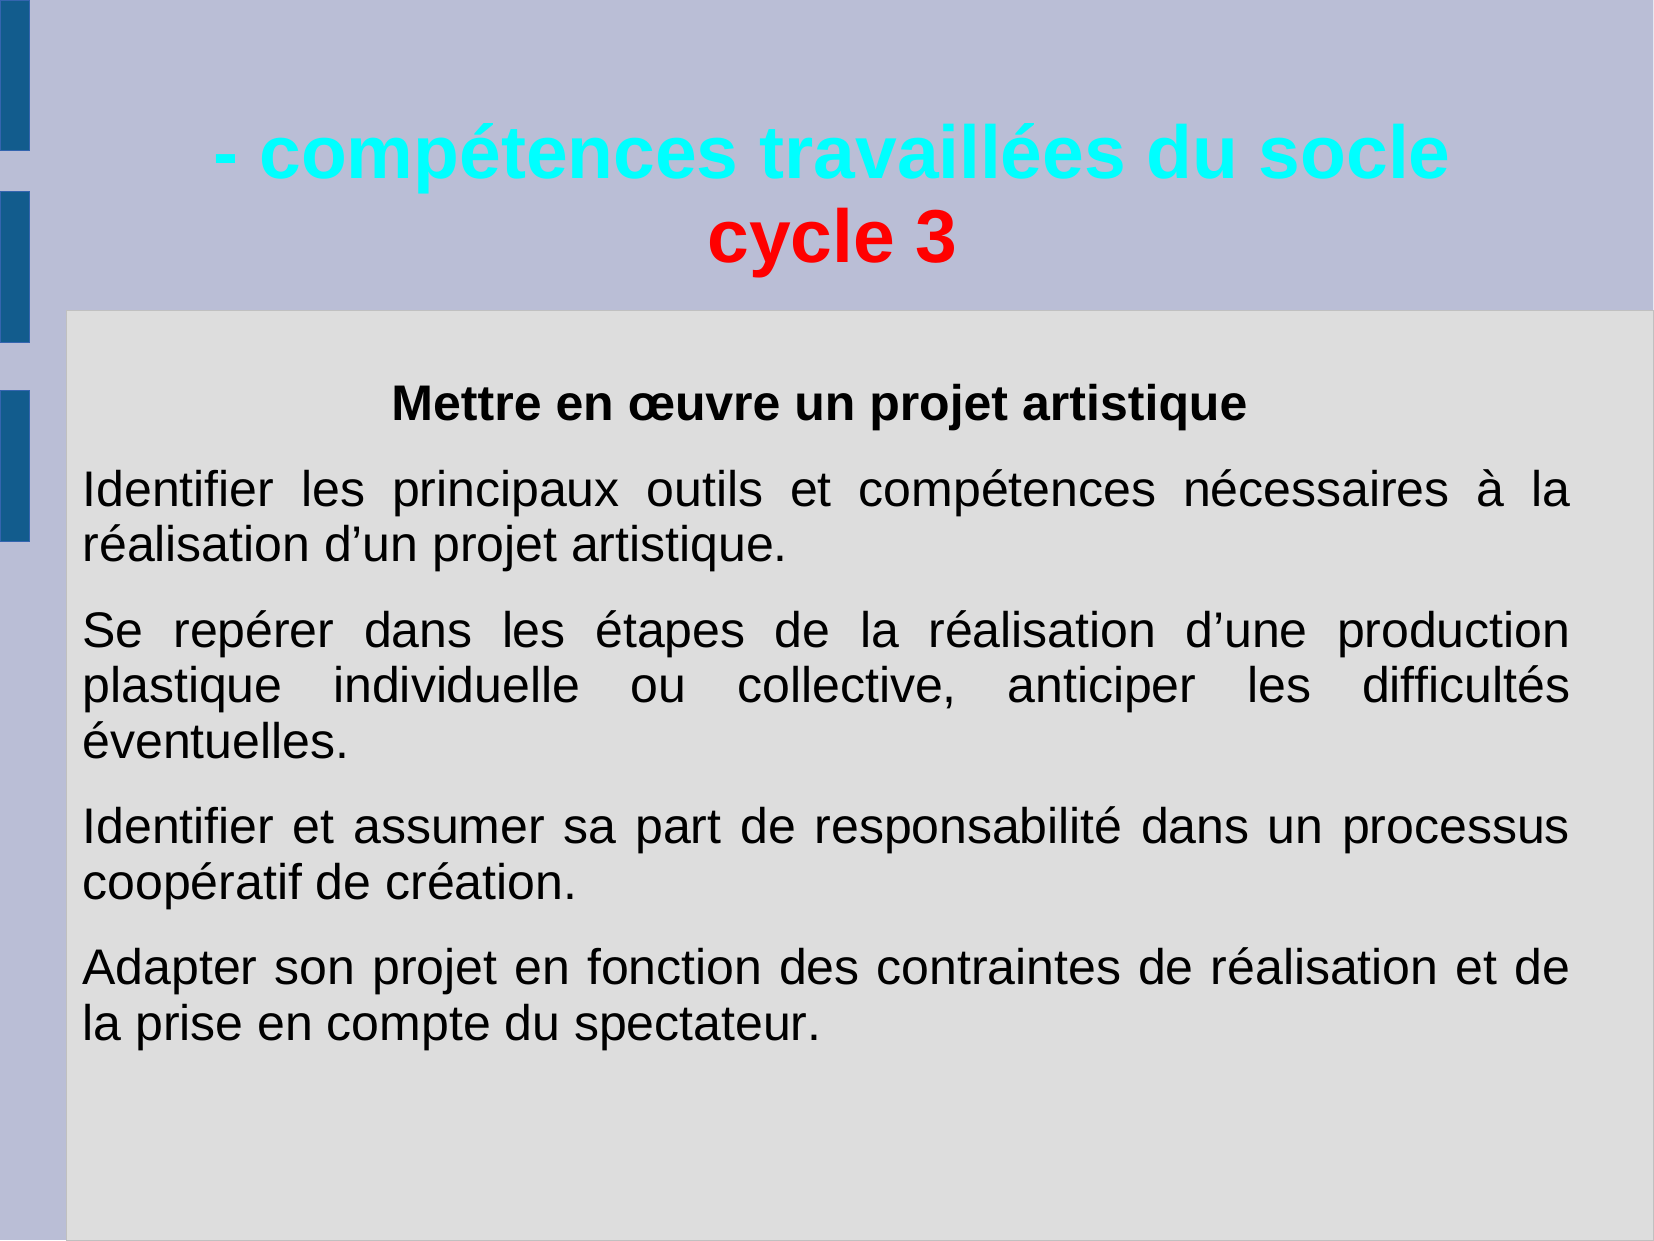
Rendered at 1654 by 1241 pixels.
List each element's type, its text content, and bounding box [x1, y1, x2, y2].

title - compétences travaillées du socle cycle 3 [82, 26, 1571, 279]
list Mettre en œuvre un projet artistique Identifier les principaux outils et compétences nécessaires à la réalisation d’un projet artistique. Se repérer dans les étapes de la réalisation d’une production plastique individuelle ou collective, anticiper les difficultés éventuelles. Identifier et assumer sa part de responsabilité dans un processus coopératif de création. Adapter son projet en fonction des contraintes de réalisation et de la prise en compte du spectateur. [82, 290, 1571, 1054]
